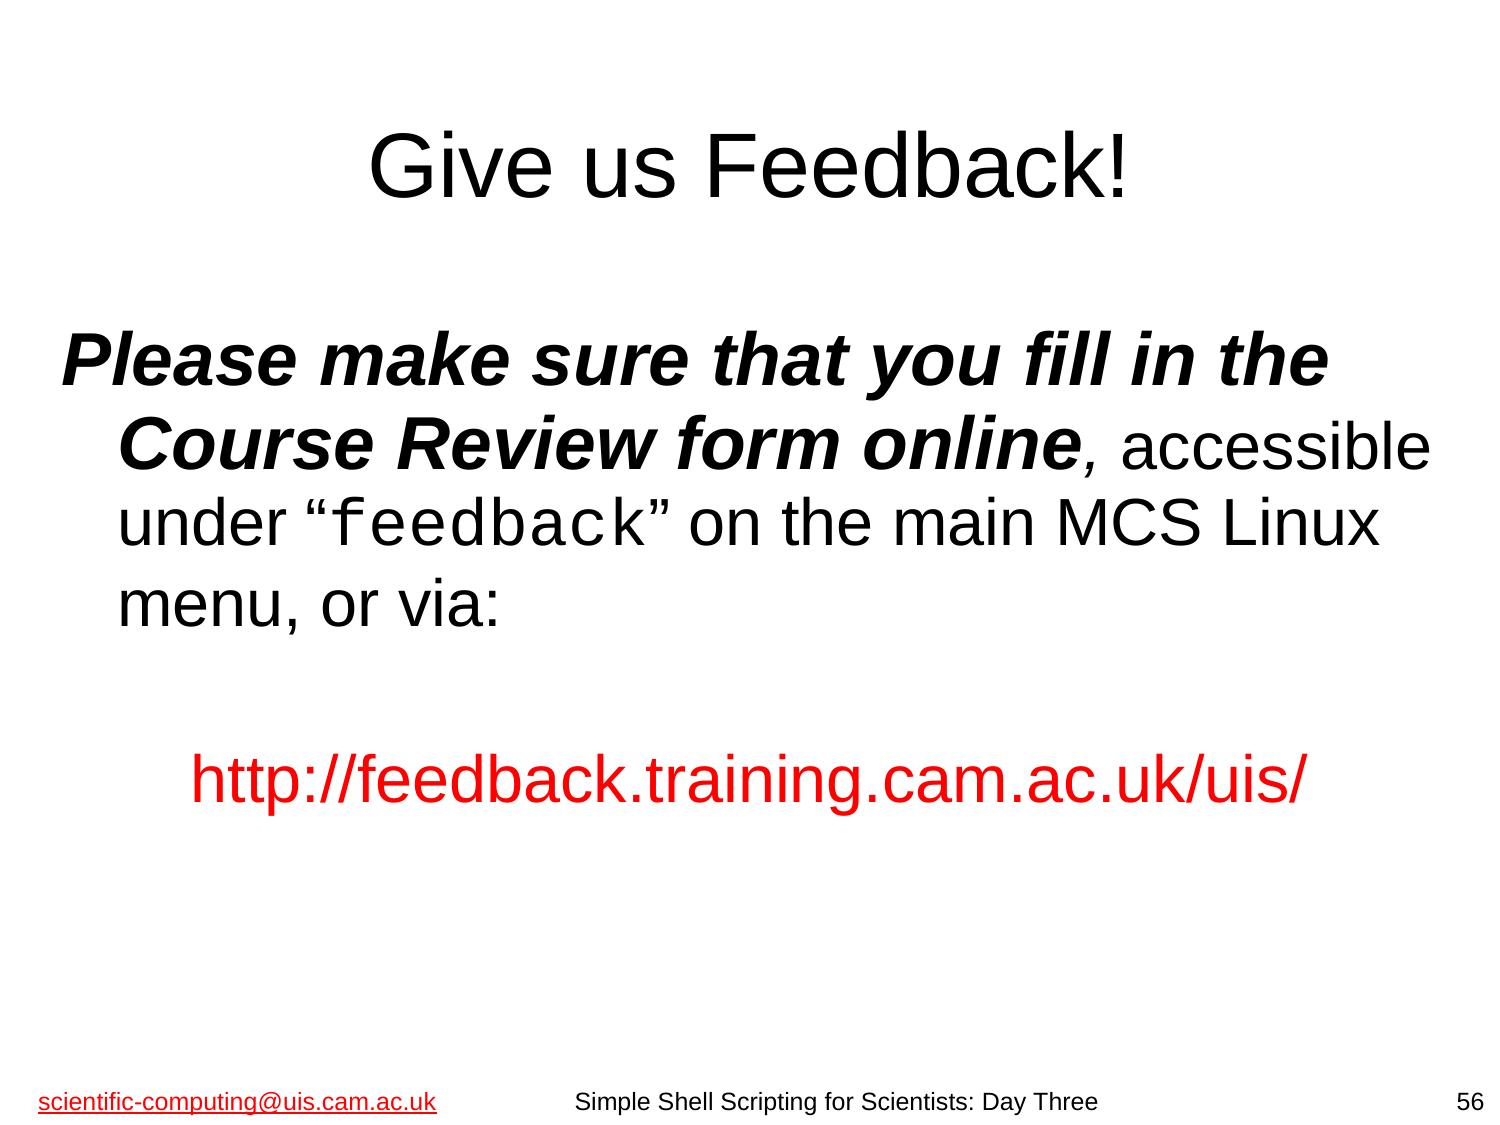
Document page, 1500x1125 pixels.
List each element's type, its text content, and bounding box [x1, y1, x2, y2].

list Please make sure that you fill in the Course Review form online, accessible under “feedback” on the main MCS Linux menu, or via: http://feedback.training.cam.ac.uk/uis/ [46, 309, 1454, 985]
title Give us Feedback! [112, 107, 1388, 226]
